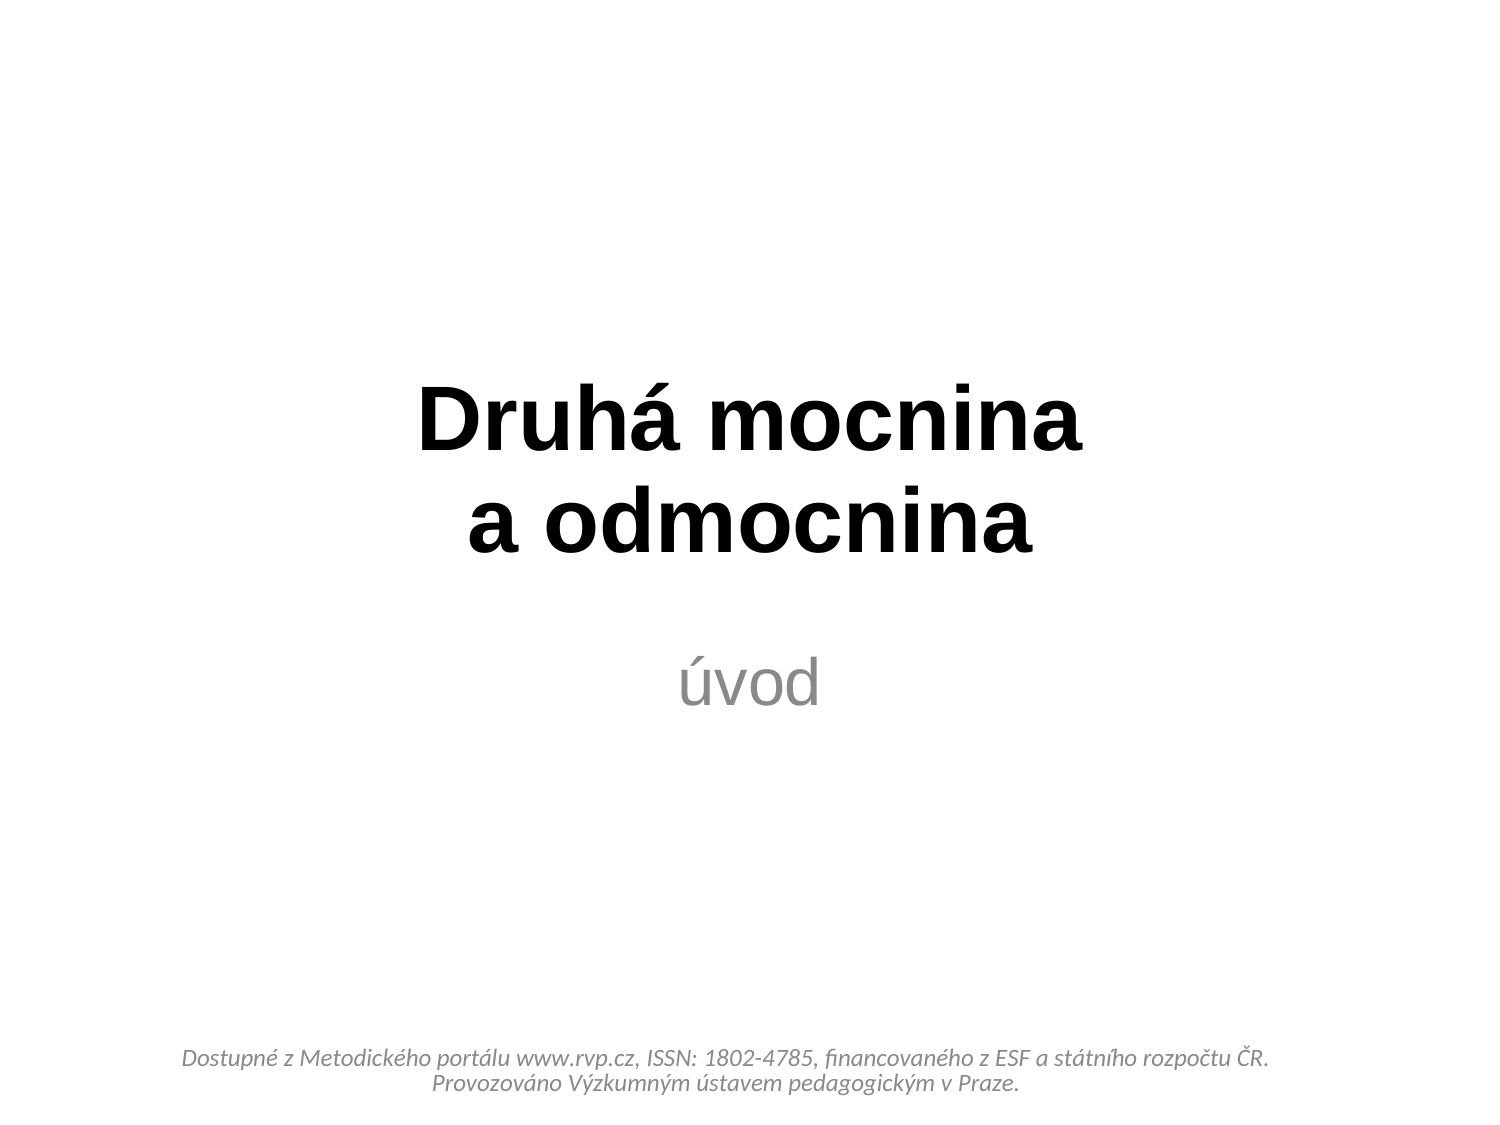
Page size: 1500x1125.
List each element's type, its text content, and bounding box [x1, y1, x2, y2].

text_box Dostupné z Metodického portálu www.rvp.cz, ISSN: 1802-4785, financovaného z ESF a státního rozpočtu ČR. Provozováno Výzkumným ústavem pedagogickým v Praze. [105, 1042, 1348, 1103]
text_box úvod [225, 637, 1276, 926]
title Druhá mocnina a odmocnina [112, 349, 1388, 591]
